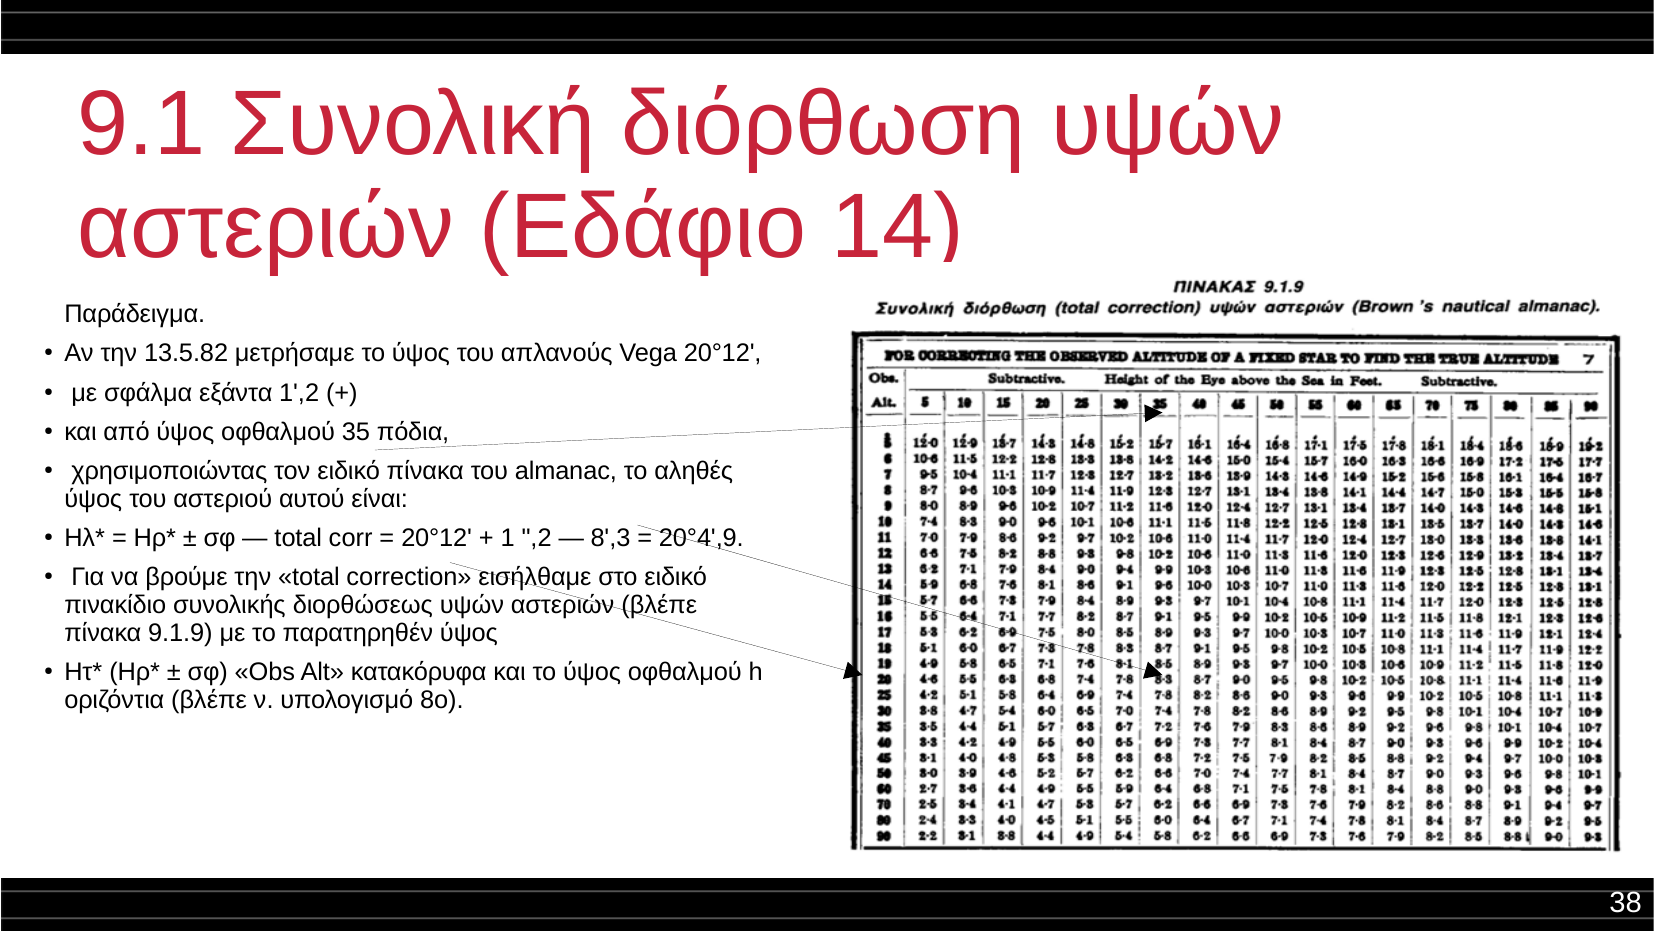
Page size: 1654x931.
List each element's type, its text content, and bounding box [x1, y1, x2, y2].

picture [1, 878, 1654, 931]
list Παράδειγμα. Αν την 13.5.82 μετρήσαμε το ύψος του απλανούς Vega 20°12', με σφάλμα εξάντα 1',2 (+) και από ύψος οφθαλμού 35 πόδια, χρησιμοποιώντας τον ειδικό πίνακα του almanac, το αληθές ύψος του αστεριού αυτού είναι: Ηλ* = Ηρ* ± σφ — total corr = 20°12' + 1 ",2 — 8',3 = 20°4',9. Για να βρούμε την «total correction» εισήλθαμε στο ειδικό πινακίδιο συνολικής διορθώσεως υψών αστεριών (βλέπε πίνακα 9.1.9) με το παρατηρηθέν ύψος Ητ* (Ηρ* ± σφ) «Obs Alt» κατακόρυφα και το ύψος οφθαλμού h οριζόντια (βλέπε ν. υπολογισμό 8ο). [37, 300, 764, 786]
picture [1, 0, 1654, 54]
title 9.1 Συνολική διόρθωση υψών αστεριών (Εδάφιο 14) [77, 71, 1566, 277]
picture [825, 262, 1654, 863]
